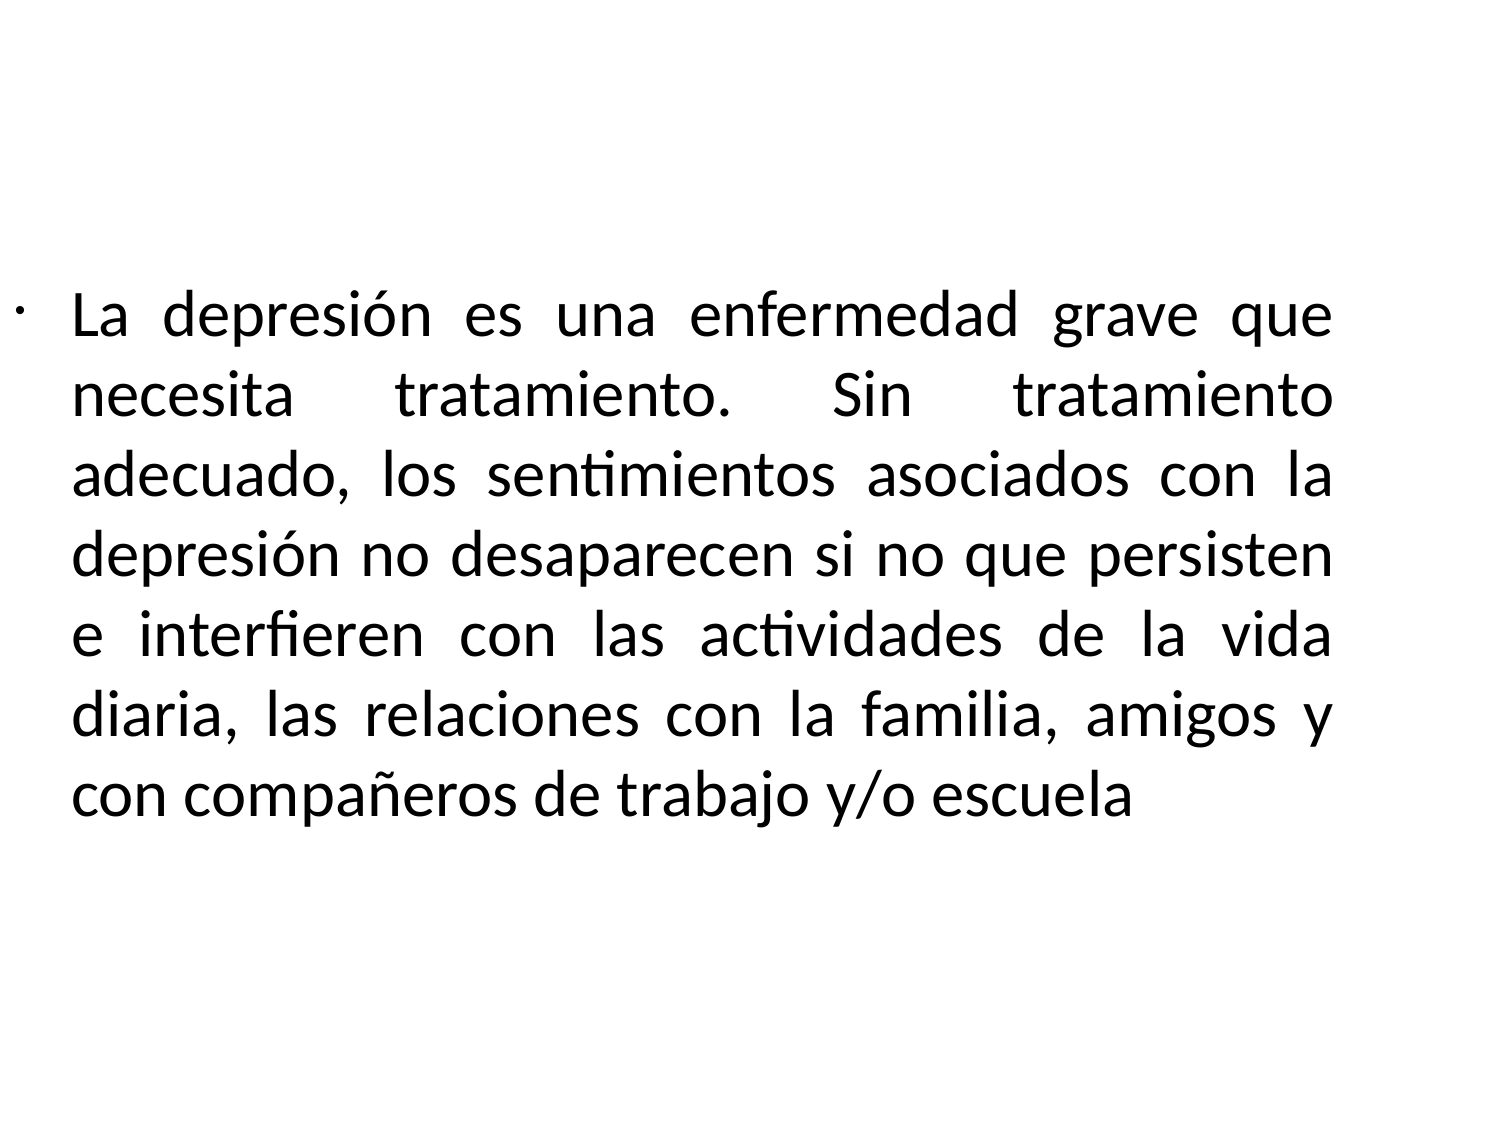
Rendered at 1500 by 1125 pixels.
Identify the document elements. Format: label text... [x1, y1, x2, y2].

list La depresión es una enfermedad grave que necesita tratamiento. Sin tratamiento adecuado, los sentimientos asociados con la depresión no desaparecen si no que persisten e interfieren con las actividades de la vida diaria, las relaciones con la familia, amigos y con compañeros de trabajo y/o escuela [0, 262, 1350, 1005]
